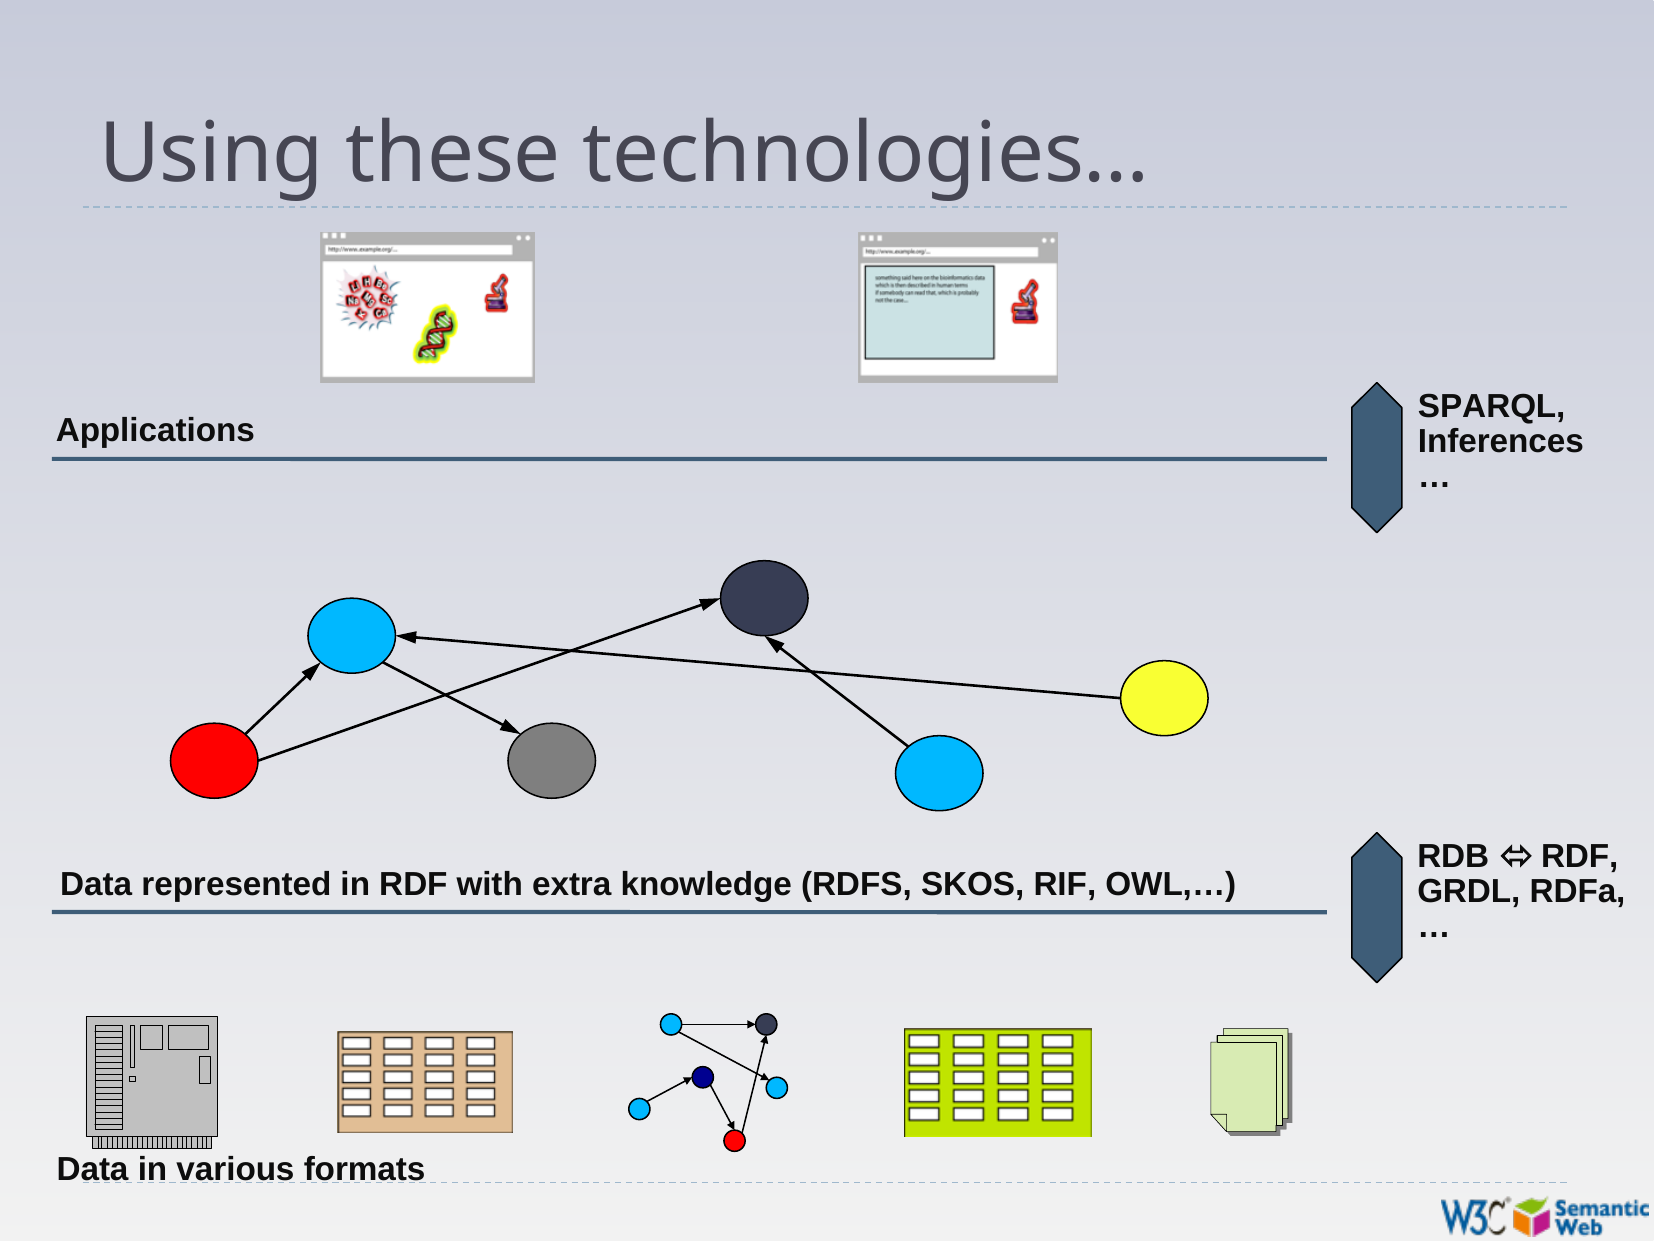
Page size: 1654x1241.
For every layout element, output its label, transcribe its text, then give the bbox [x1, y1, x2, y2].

text_box [766, 1077, 788, 1099]
picture [904, 1028, 1092, 1137]
text_box Applications [40, 406, 270, 457]
picture [858, 232, 1058, 383]
text_box Data represented in RDF with extra knowledge (RDFS, SKOS, RIF, OWL,…) [45, 859, 1253, 911]
title Using these technologies… [82, 41, 1572, 207]
text_box RDB  RDF, GRDL, RDFa, … [1402, 832, 1641, 953]
text_box Data in various formats [41, 1145, 441, 1196]
text_box [1120, 660, 1209, 736]
text_box [1351, 382, 1402, 533]
text_box [692, 1066, 714, 1088]
picture [83, 1013, 221, 1145]
text_box [720, 560, 809, 636]
text_box [1351, 832, 1402, 983]
picture [320, 232, 535, 383]
text_box [755, 1013, 777, 1035]
text_box [660, 1013, 682, 1036]
text_box [723, 1130, 746, 1152]
text_box SPARQL, Inferences … [1403, 382, 1600, 503]
text_box [628, 1098, 650, 1120]
picture [1208, 1025, 1296, 1140]
text_box [507, 723, 596, 799]
picture [337, 1031, 513, 1134]
text_box [170, 723, 258, 799]
picture [1441, 1195, 1649, 1237]
text_box [307, 598, 396, 674]
text_box [895, 735, 984, 811]
